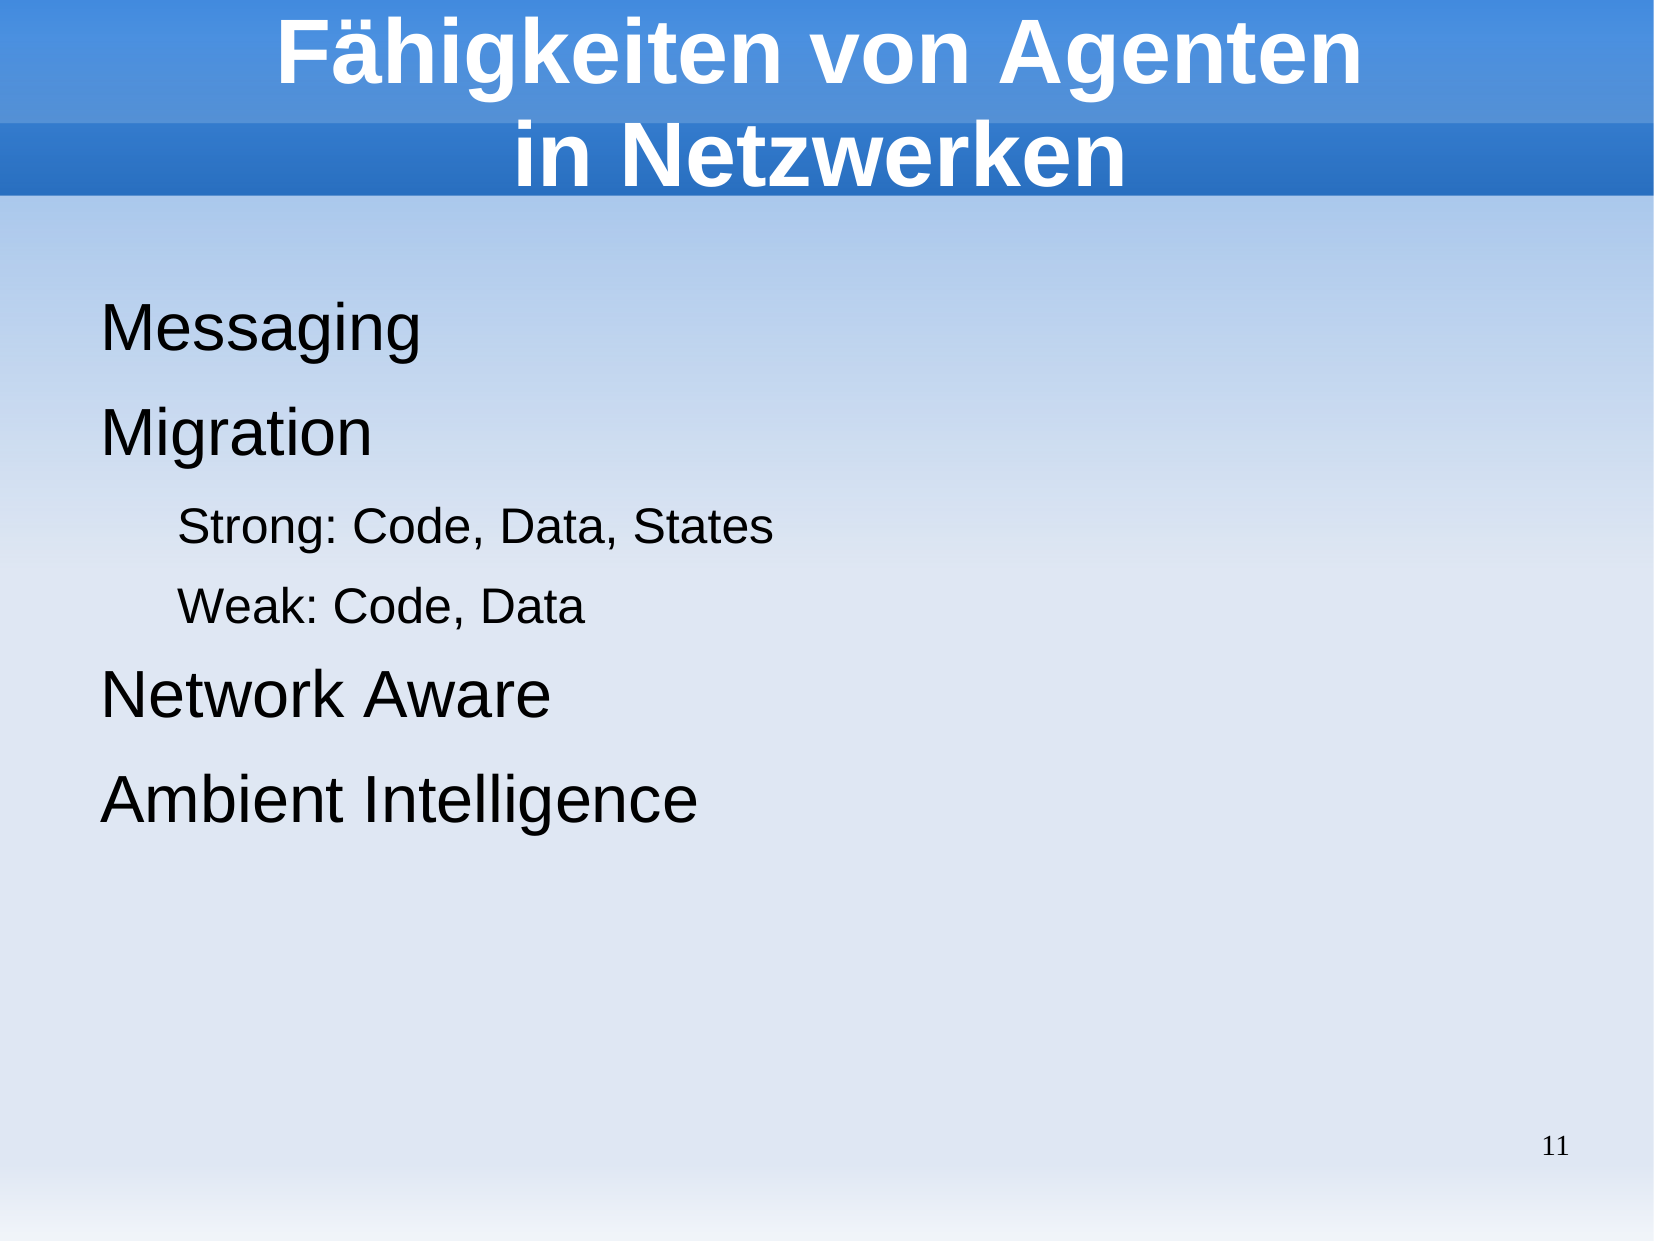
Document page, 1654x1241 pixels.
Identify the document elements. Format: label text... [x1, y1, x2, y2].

title Fähigkeiten von Agenten in Netzwerken [76, 1, 1565, 207]
list Messaging Migration Strong: Code, Data, States Weak: Code, Data Network Aware Ambient Intelligence [82, 290, 1571, 1094]
picture [0, 0, 1654, 1241]
